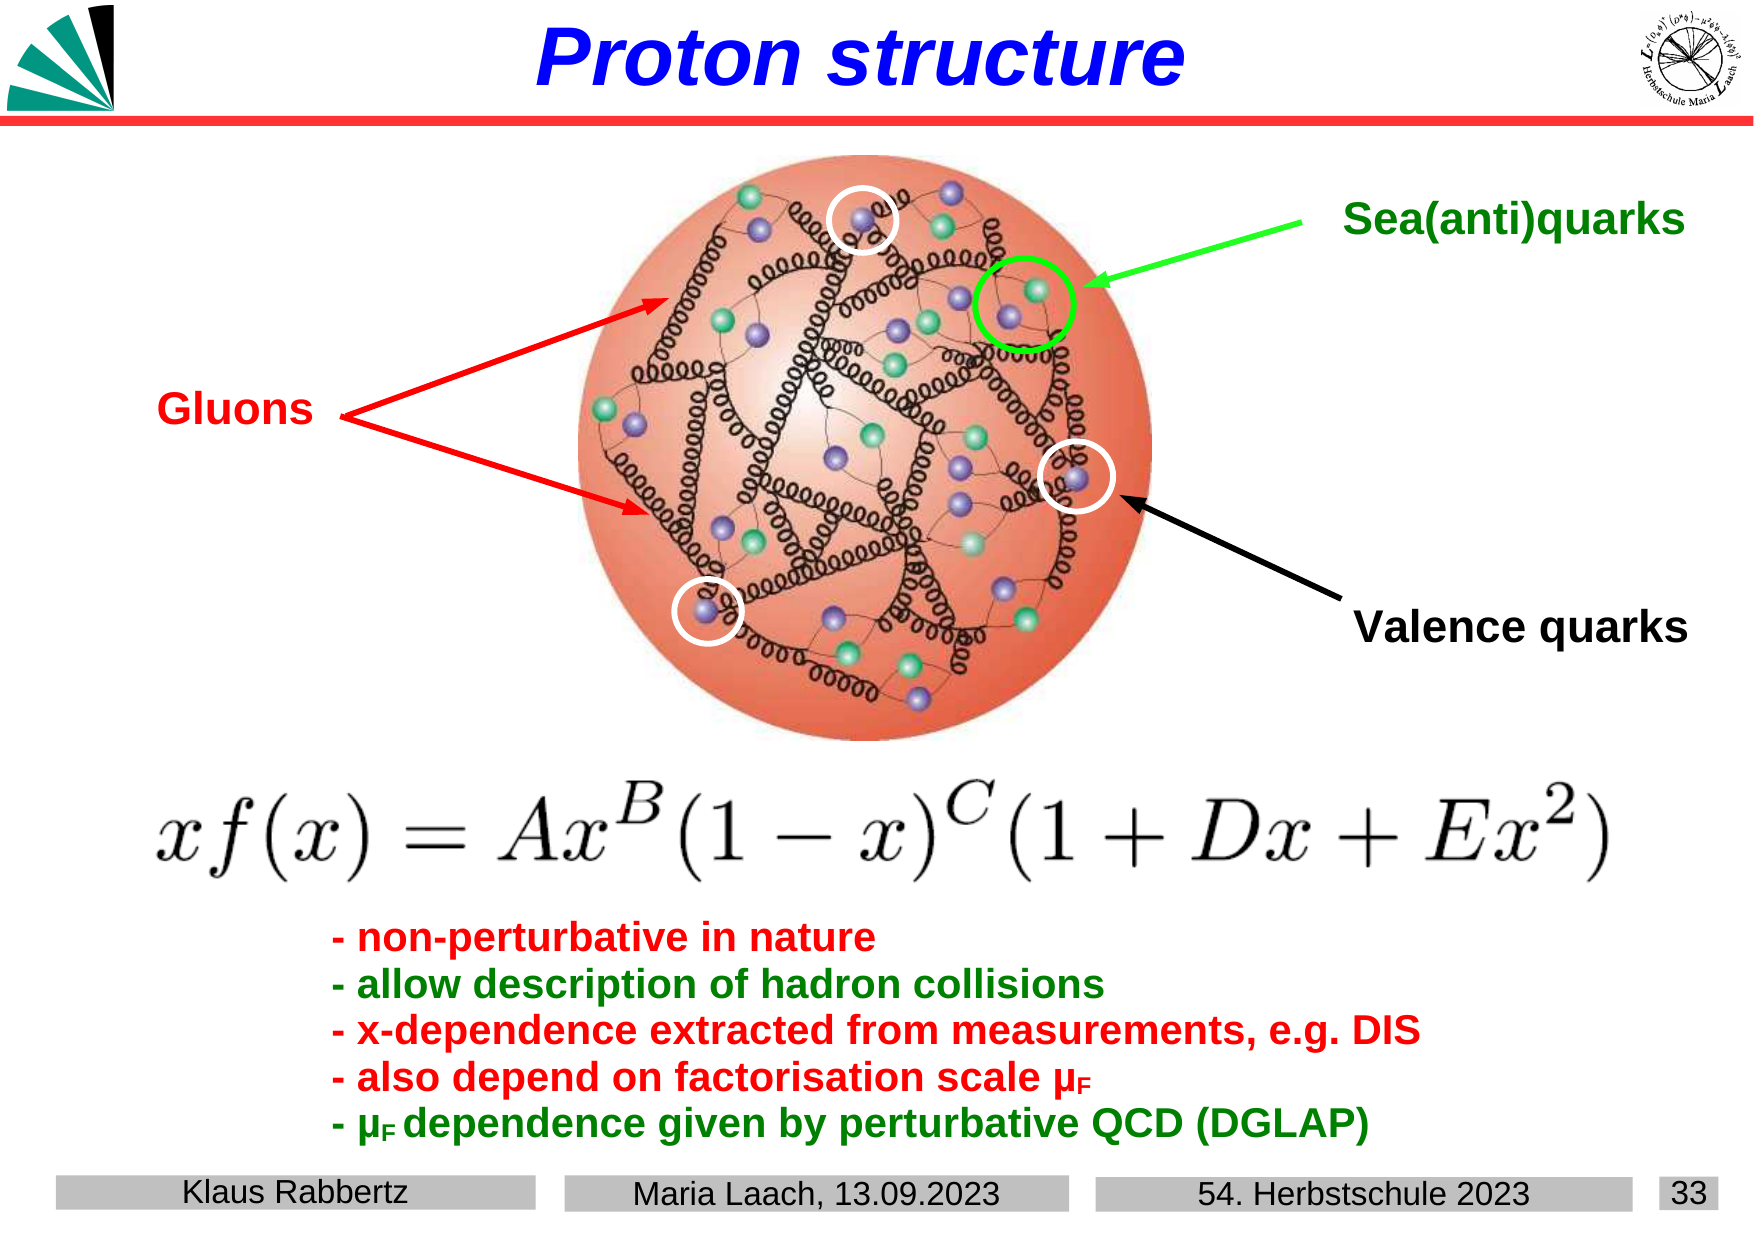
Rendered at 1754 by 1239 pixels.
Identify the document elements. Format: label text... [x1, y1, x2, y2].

text_box Valence quarks [1341, 594, 1702, 658]
title Proton structure [129, 0, 1617, 114]
text_box - non-perturbative in nature - allow description of hadron collisions - x-dependence extracted from measurements, e.g. DIS - also depend on factorisation scale µF - µF dependence given by perturbative QCD (DGLAP) [319, 908, 1434, 1153]
picture [1641, 11, 1741, 106]
text_box Gluons [144, 376, 335, 440]
text_box Sea(anti)quarks [1330, 187, 1699, 251]
picture [578, 155, 1152, 741]
picture [136, 762, 1623, 899]
picture [7, 5, 114, 112]
